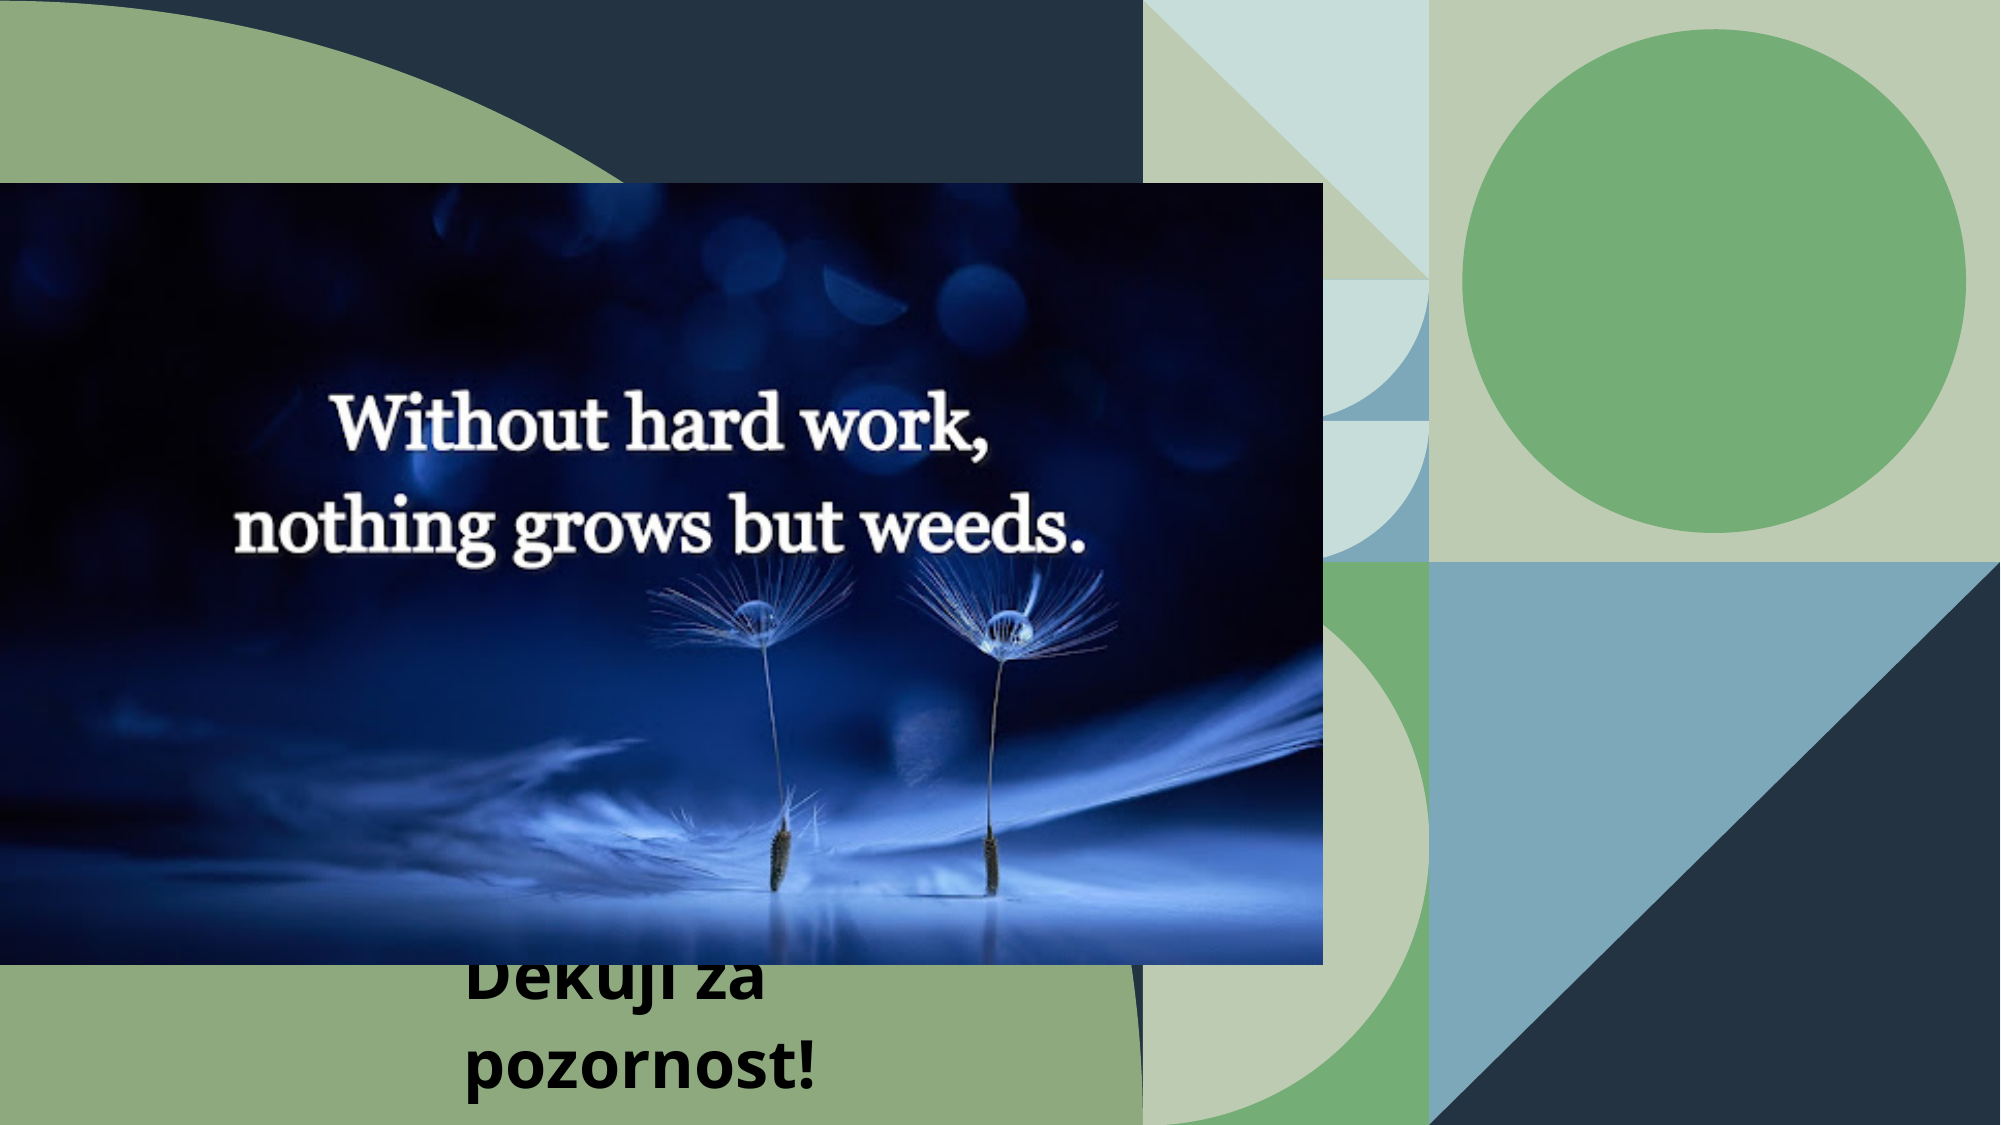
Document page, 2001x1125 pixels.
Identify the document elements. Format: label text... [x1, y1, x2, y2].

picture [0, 183, 1323, 965]
title Děkuji za pozornost! [448, 965, 1142, 1109]
text_box [0, 0, 2000, 1125]
